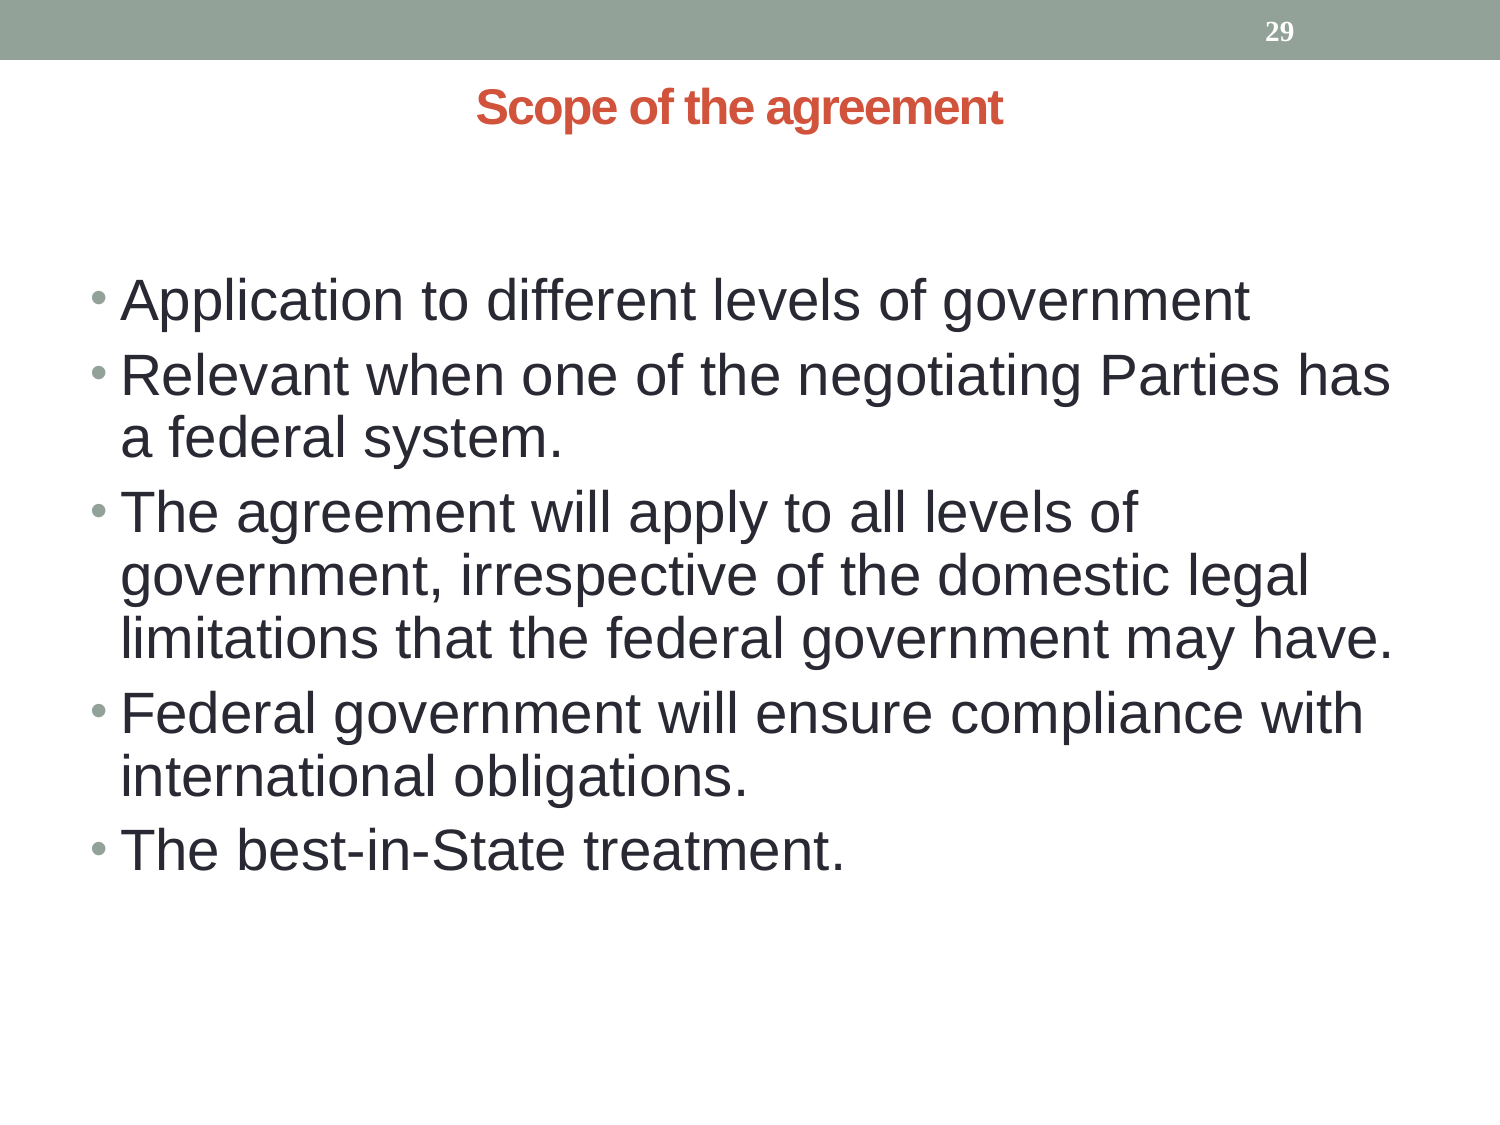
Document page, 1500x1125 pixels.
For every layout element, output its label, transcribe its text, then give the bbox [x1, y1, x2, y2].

list Application to different levels of government Relevant when one of the negotiating Parties has a federal system. The agreement will apply to all levels of government, irrespective of the domestic legal limitations that the federal government may have. Federal government will ensure compliance with international obligations. The best-in-State treatment. [75, 262, 1425, 1063]
title Scope of the agreement [64, 66, 1415, 143]
slide_number <編號> [1250, 3, 1425, 57]
